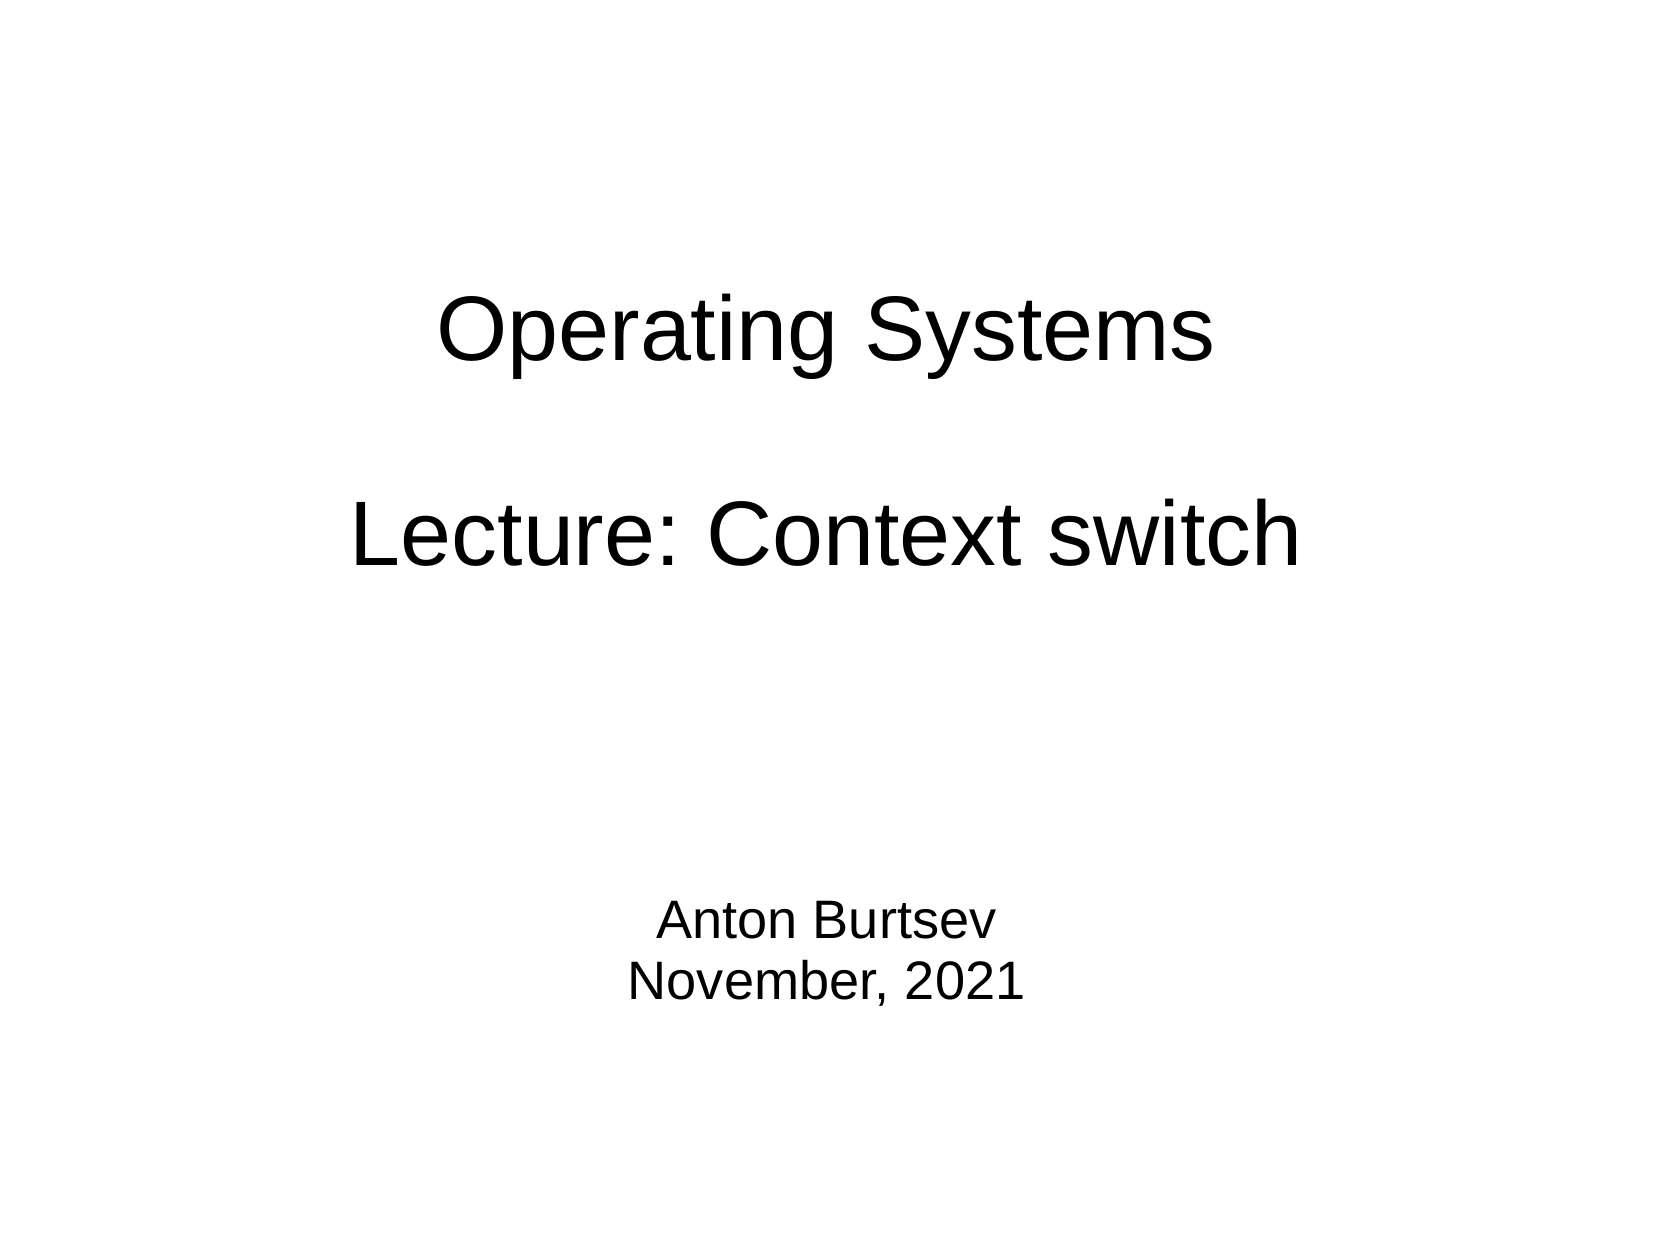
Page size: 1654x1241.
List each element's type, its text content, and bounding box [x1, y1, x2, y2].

title Operating Systems Lecture: Context switch [82, 113, 1571, 637]
subtitle Anton Burtsev November, 2021 [82, 637, 1571, 1109]
